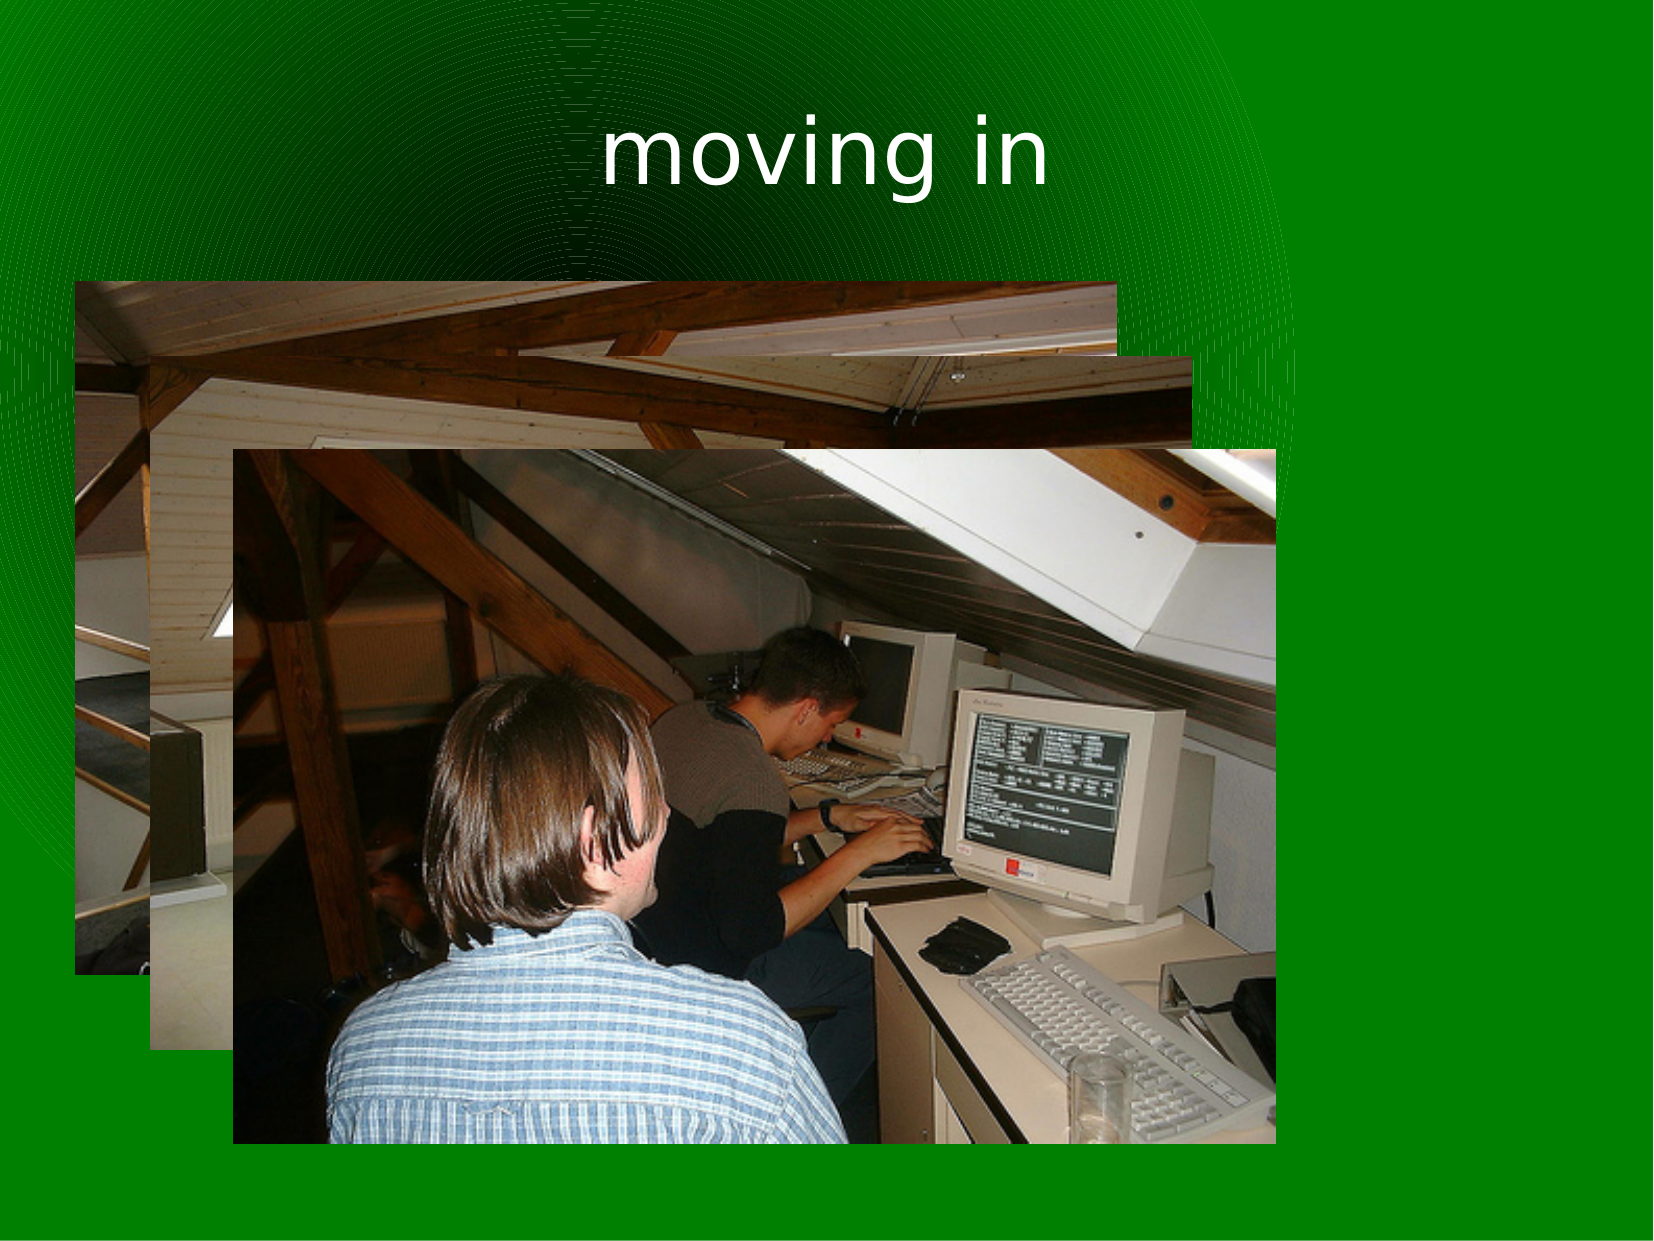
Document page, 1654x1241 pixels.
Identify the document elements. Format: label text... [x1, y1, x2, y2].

title moving in [82, 49, 1571, 257]
picture [75, 281, 1276, 1144]
